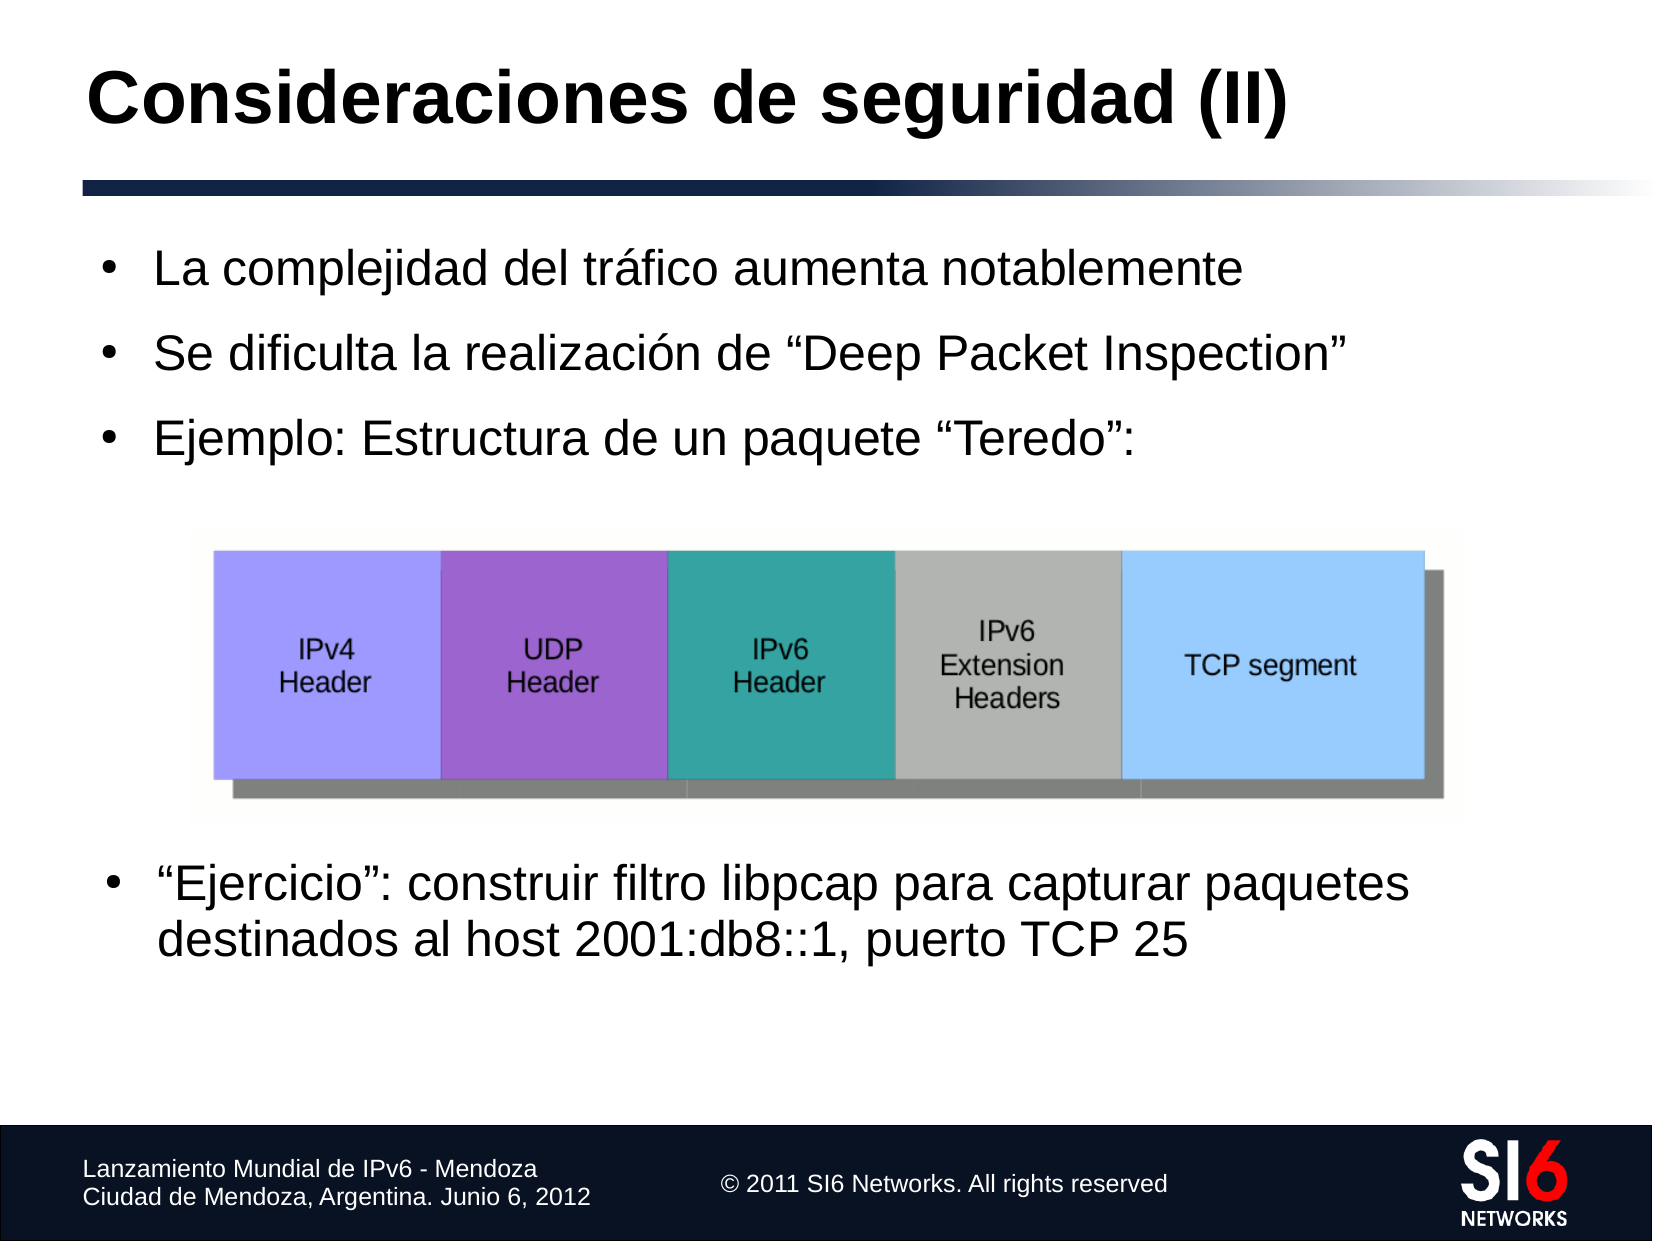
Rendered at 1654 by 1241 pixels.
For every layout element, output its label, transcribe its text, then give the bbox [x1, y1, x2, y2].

title Consideraciones de seguridad (II) [86, 30, 1576, 166]
picture [1461, 1139, 1567, 1226]
list “Ejercicio”: construir filtro libpcap para capturar paquetes destinados al host 2001:db8::1, puerto TCP 25 [86, 855, 1576, 1096]
picture [189, 529, 1465, 824]
list La complejidad del tráfico aumenta notablemente Se dificulta la realización de “Deep Packet Inspection” Ejemplo: Estructura de un paquete “Teredo”: [82, 240, 1571, 526]
